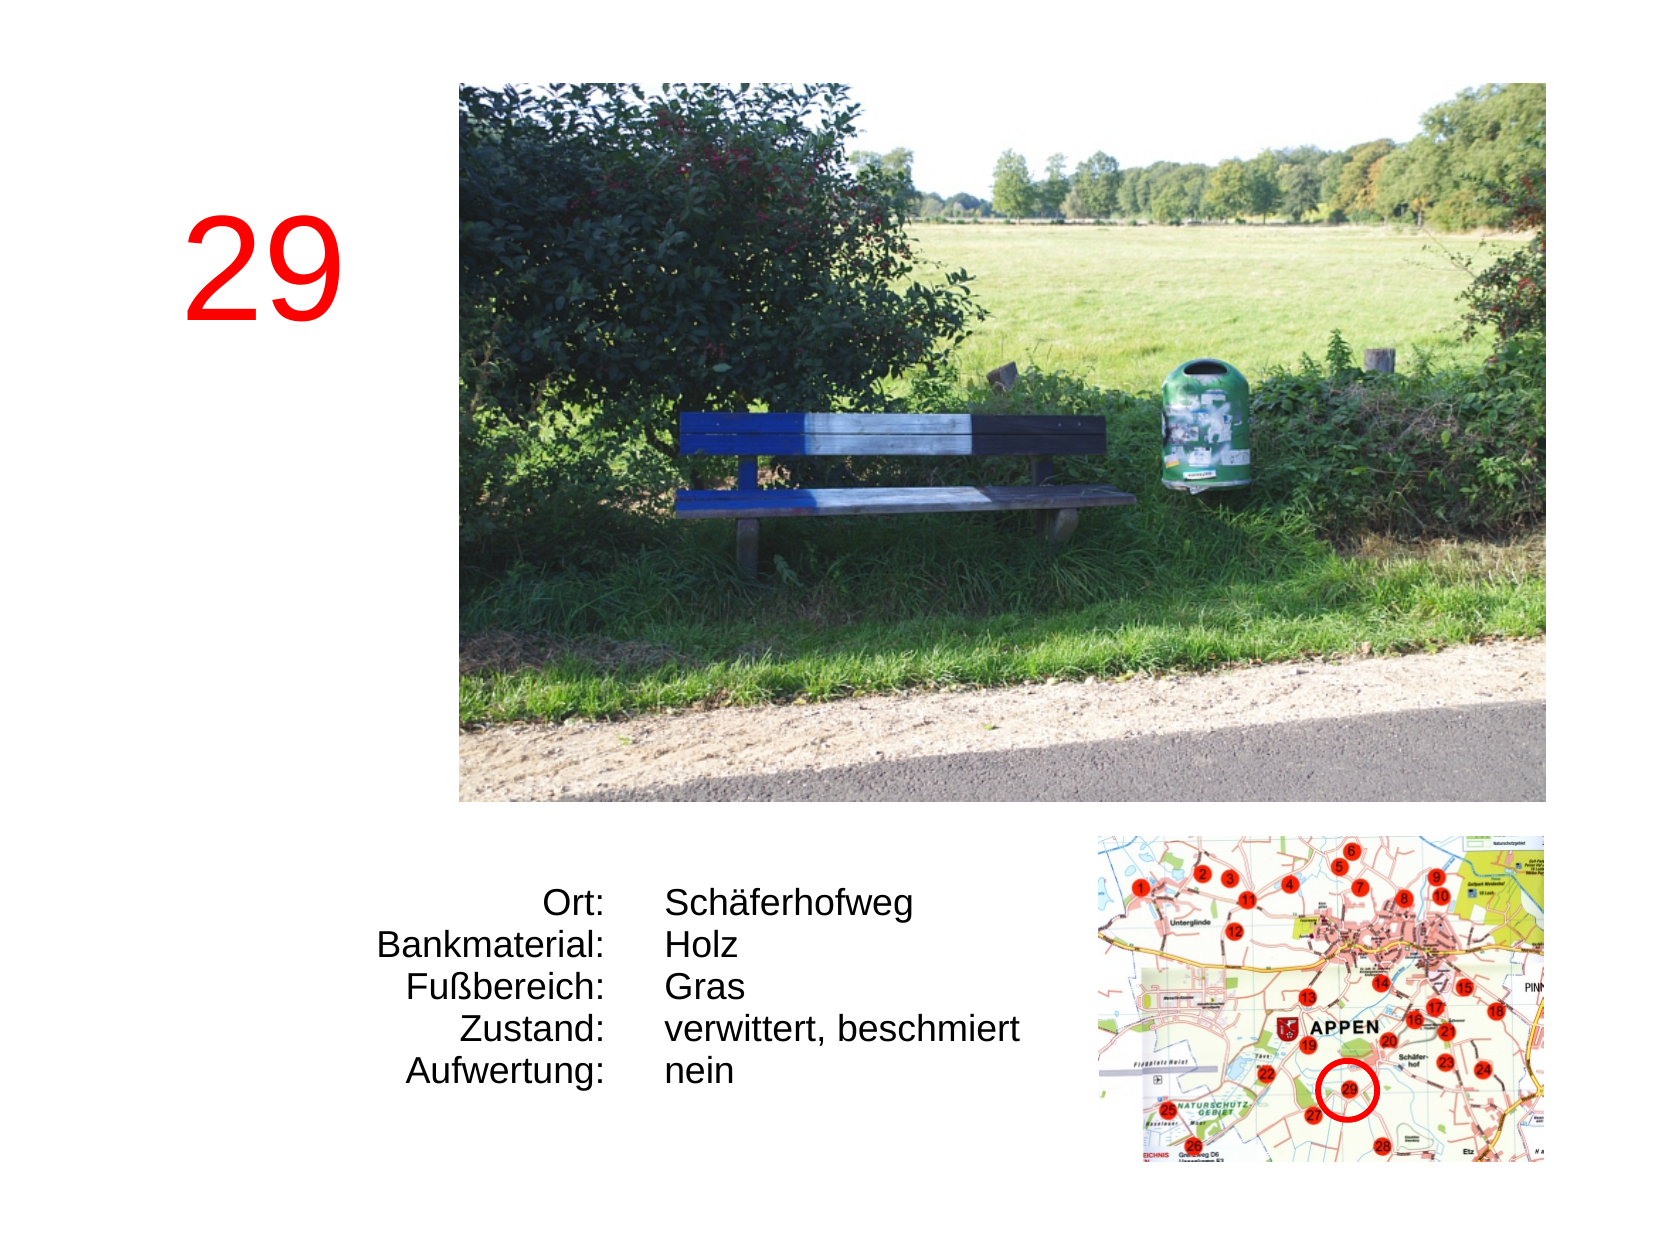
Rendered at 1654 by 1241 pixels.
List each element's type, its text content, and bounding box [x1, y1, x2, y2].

picture [1098, 836, 1544, 1162]
text_box Ort: Schäferhofweg Bankmaterial: Holz Fußbereich: Gras Zustand: verwittert, beschmiert Aufwertung: nein [354, 873, 1098, 1142]
text_box 29 [165, 177, 428, 360]
picture [459, 83, 1546, 802]
